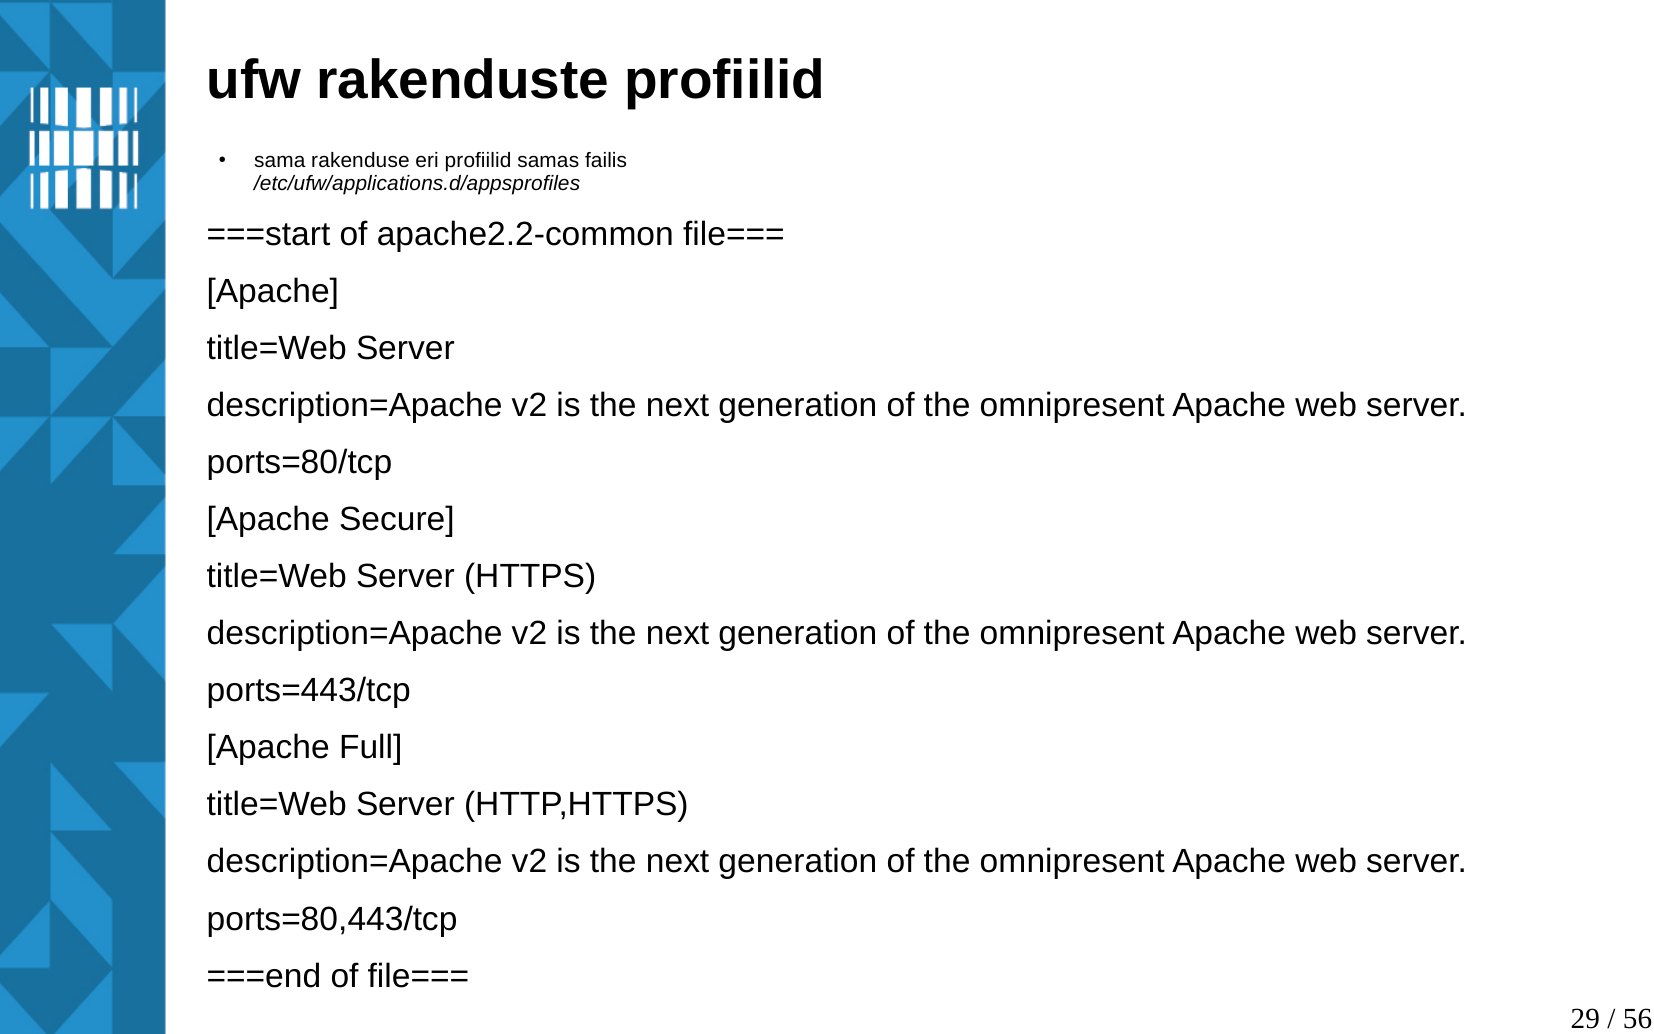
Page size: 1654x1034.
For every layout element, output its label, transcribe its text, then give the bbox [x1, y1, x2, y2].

title ufw rakenduste profiilid [206, 28, 1595, 131]
list sama rakenduse eri profiilid samas failis /etc/ufw/applications.d/appsprofiles ===start of apache2.2-common file=== [Apache] title=Web Server description=Apache v2 is the next generation of the omnipresent Apache web server. ports=80/tcp [Apache Secure] title=Web Server (HTTPS) description=Apache v2 is the next generation of the omnipresent Apache web server. ports=443/tcp [Apache Full] title=Web Server (HTTP,HTTPS) description=Apache v2 is the next generation of the omnipresent Apache web server. ports=80,443/tcp ===end of file=== [206, 148, 1595, 1004]
